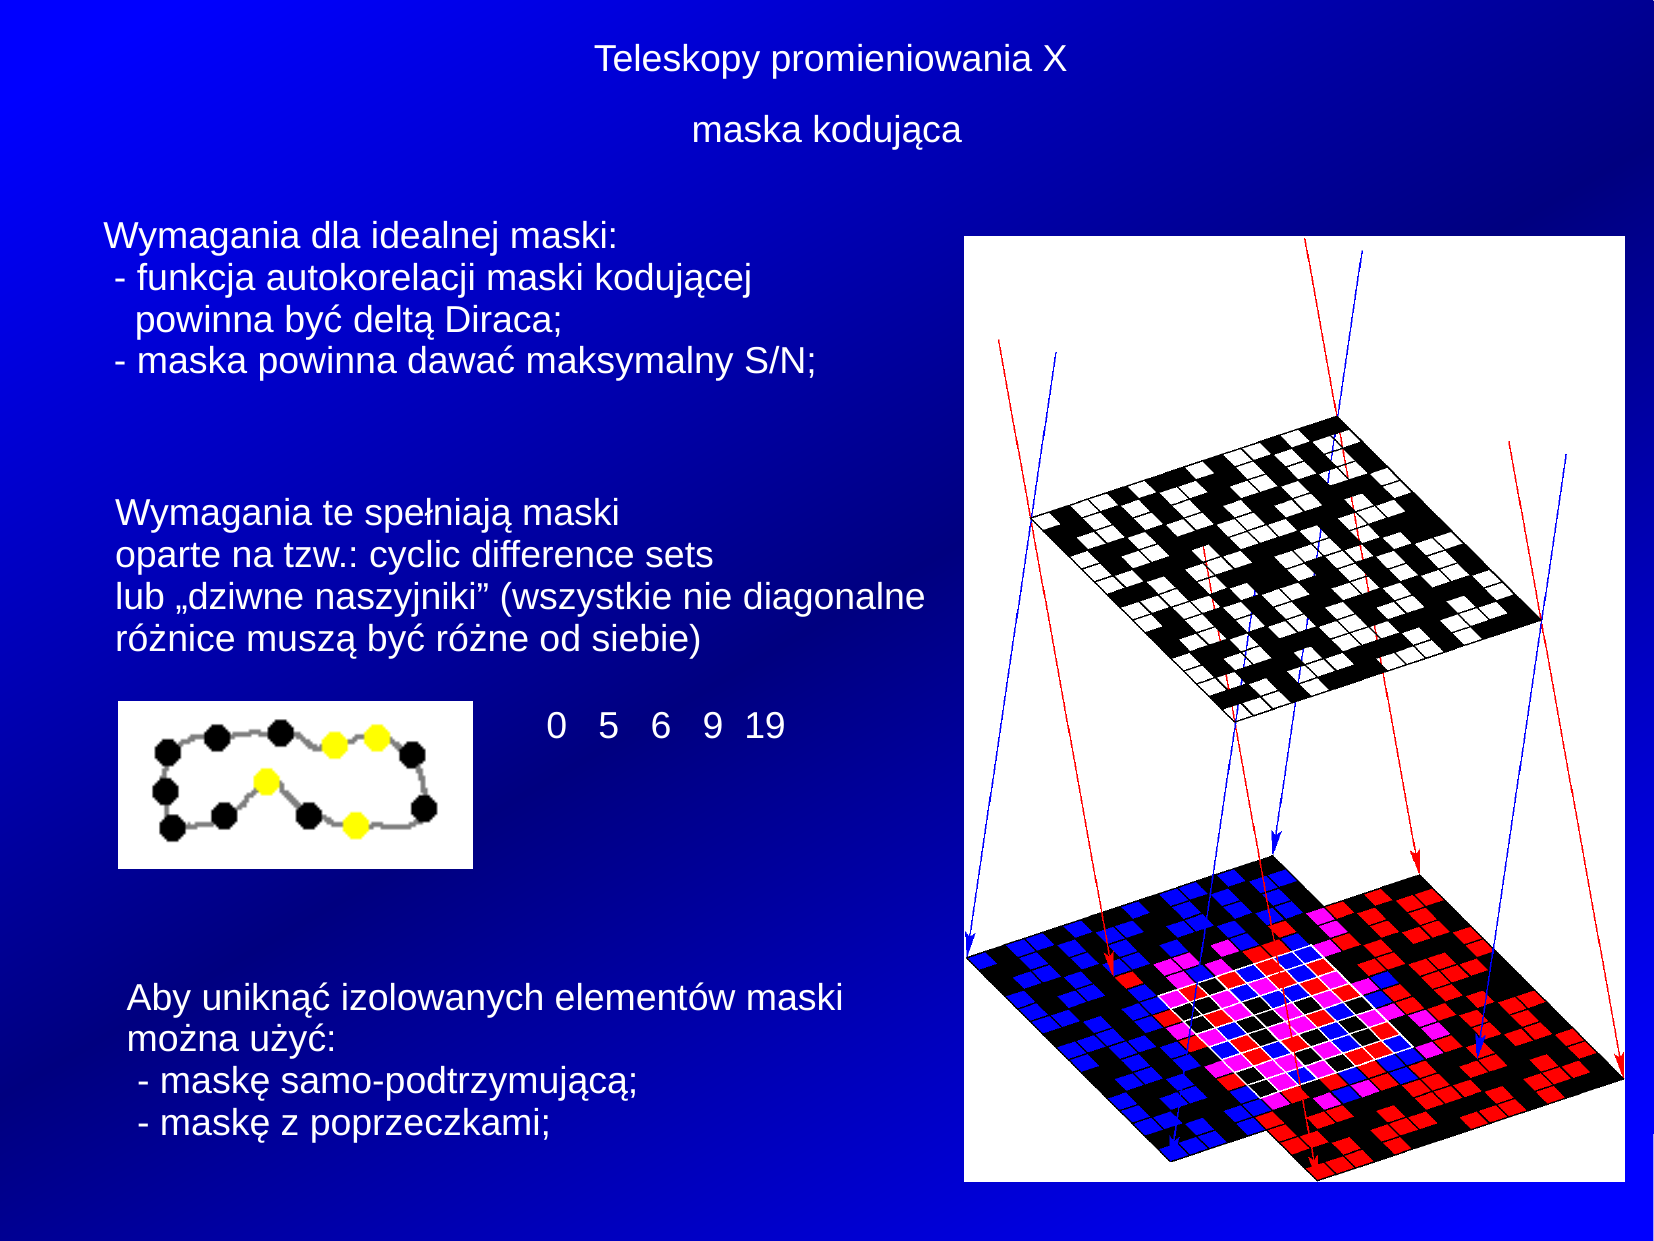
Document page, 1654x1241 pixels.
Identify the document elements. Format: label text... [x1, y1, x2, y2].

picture [118, 701, 473, 869]
text_box 0 5 6 9 19 [531, 696, 802, 754]
picture [964, 236, 1625, 1182]
text_box Wymagania te spełniają maski oparte na tzw.: cyclic difference sets lub „dziwne naszyjniki” (wszystkie nie diagonalne różnice muszą być różne od siebie) [100, 484, 941, 668]
text_box Aby uniknąć izolowanych elementów maski można użyć: - maskę samo-podtrzymującą; - maskę z poprzeczkami; [111, 968, 859, 1152]
text_box Teleskopy promieniowania X [579, 29, 1083, 87]
text_box Wymagania dla idealnej maski: - funkcja autokorelacji maski kodującej powinna być deltą Diraca; - maska powinna dawać maksymalny S/N; [88, 206, 832, 390]
text_box maska kodująca [676, 101, 977, 158]
